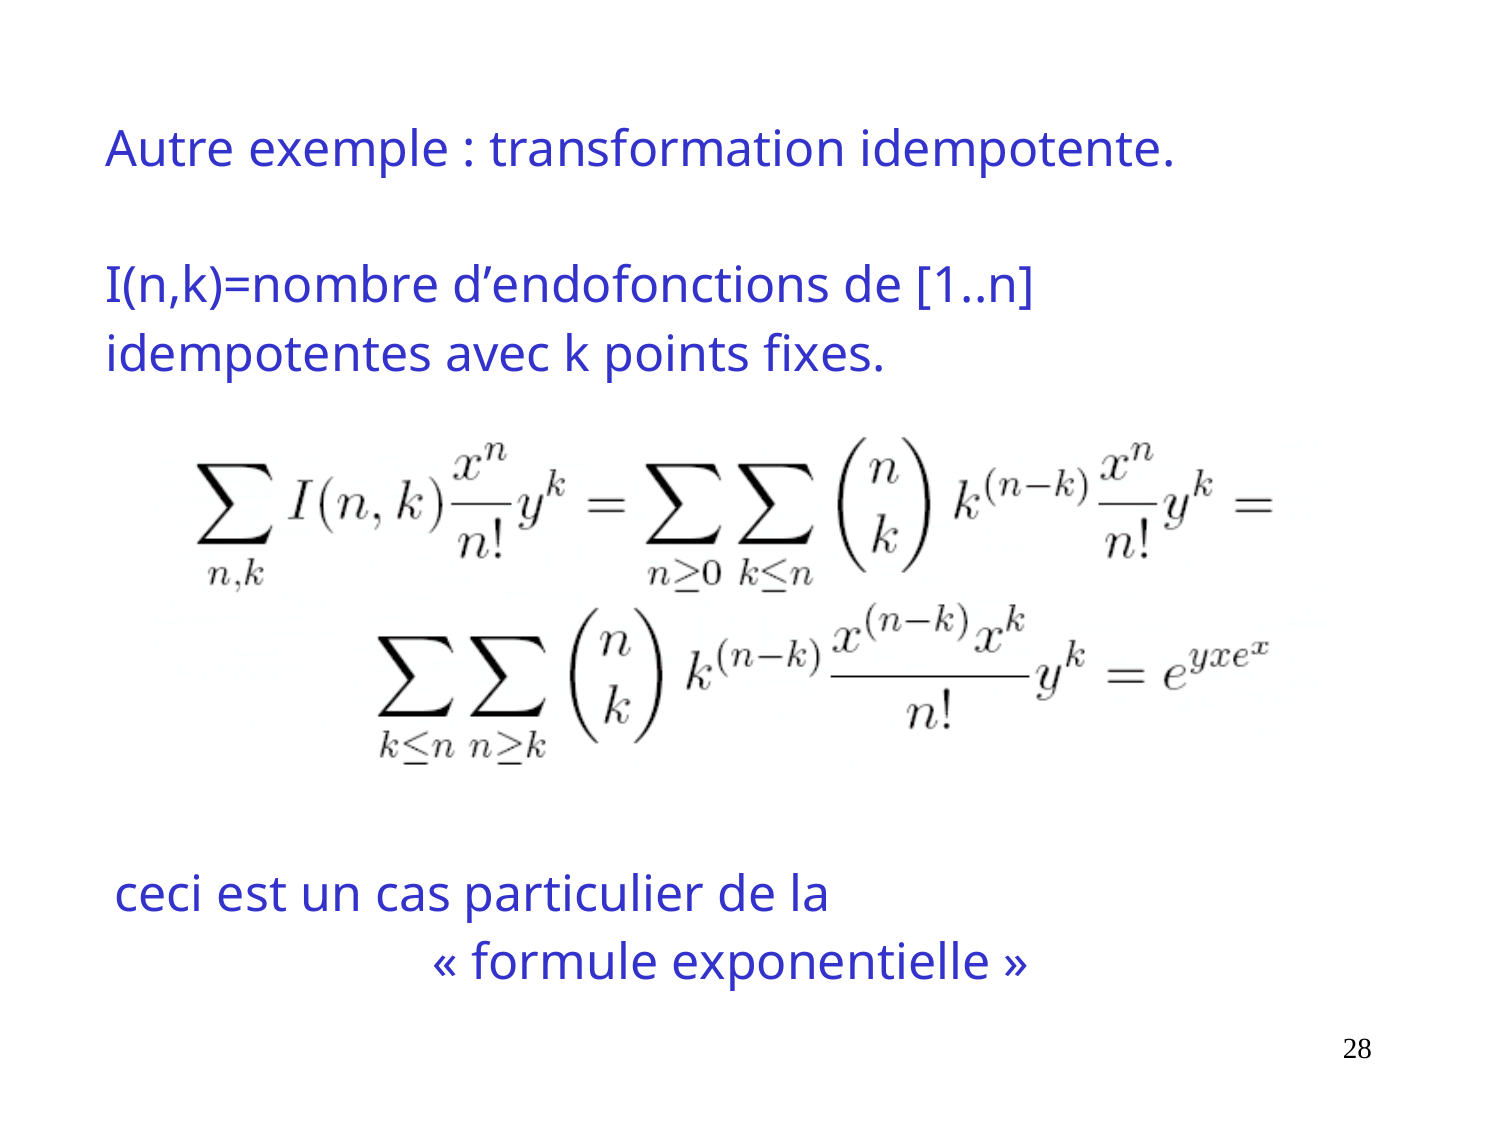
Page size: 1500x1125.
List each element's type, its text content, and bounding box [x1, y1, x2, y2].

text_box ceci est un cas particulier de la « formule exponentielle » [99, 849, 1376, 1002]
picture [150, 427, 1326, 788]
text_box Autre exemple : transformation idempotente. I(n,k)=nombre d’endofonctions de [1..n] idempotentes avec k points fixes. [90, 105, 1192, 394]
